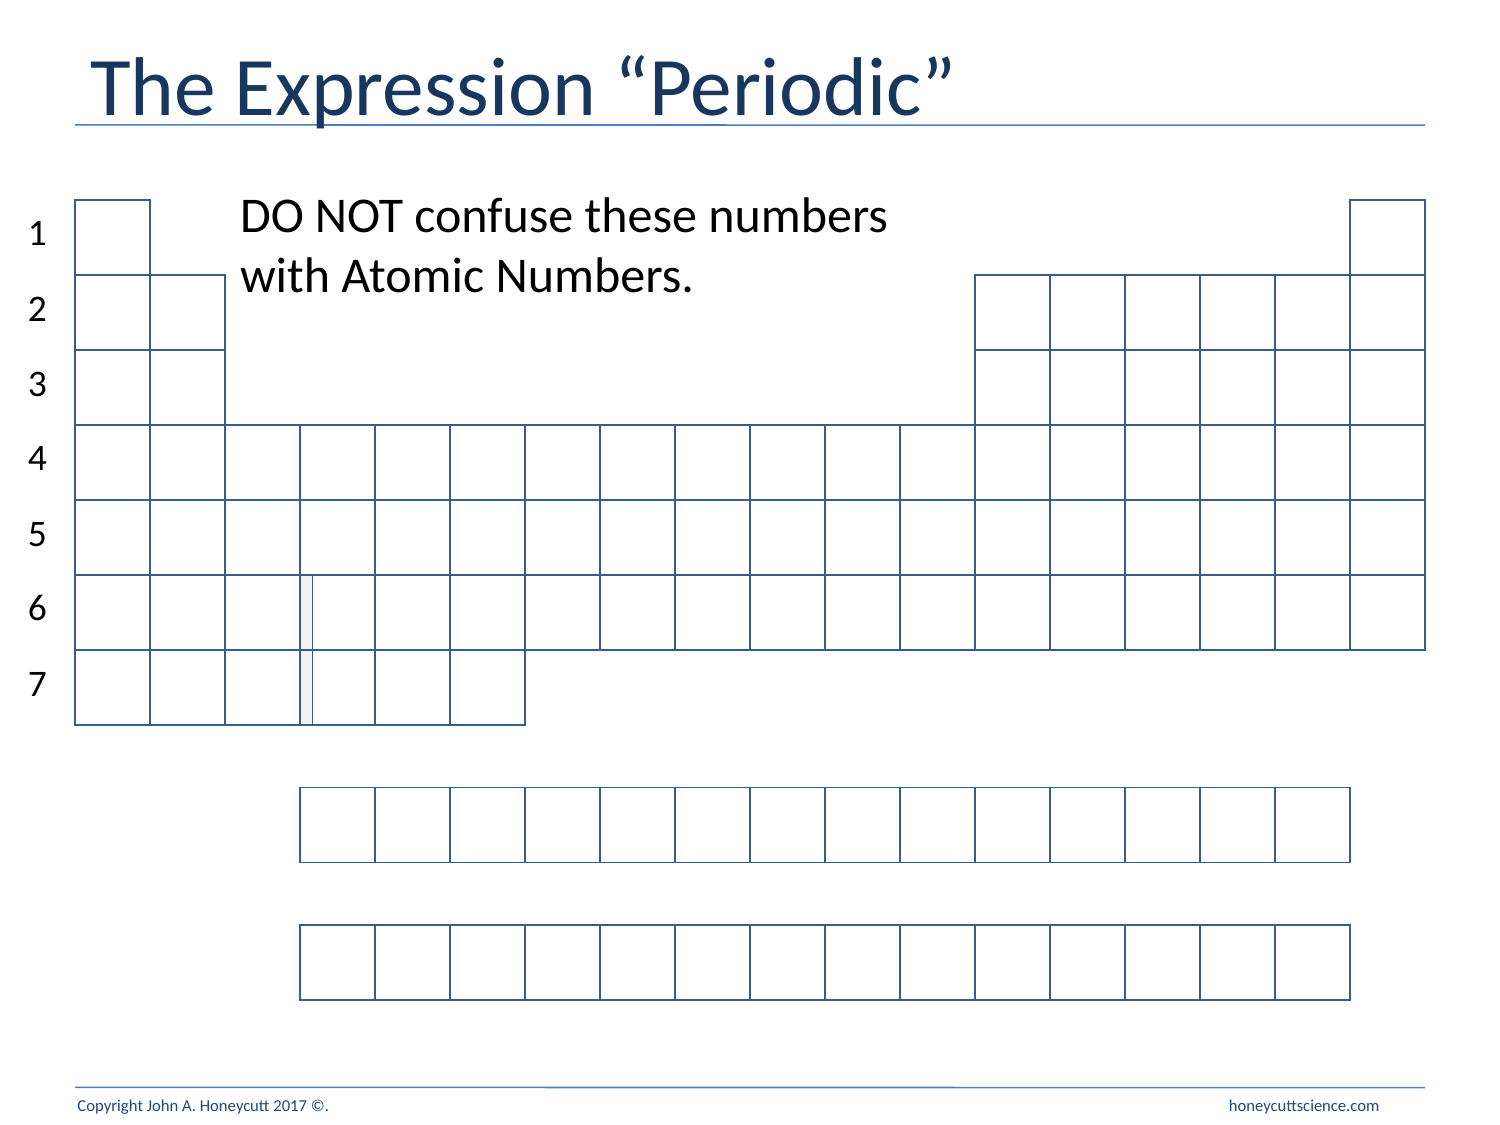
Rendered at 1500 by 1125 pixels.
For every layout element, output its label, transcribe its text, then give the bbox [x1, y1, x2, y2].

text_box 7 [12, 651, 63, 713]
text_box 6 [12, 575, 63, 636]
text_box 3 [12, 351, 63, 413]
text_box 1 [12, 200, 63, 261]
text_box 2 [12, 276, 63, 338]
text_box DO NOT confuse these numbers with Atomic Numbers. [224, 174, 975, 372]
title The Expression “Periodic” [75, 45, 1425, 121]
text_box 4 [12, 425, 63, 486]
text_box 5 [12, 501, 63, 563]
